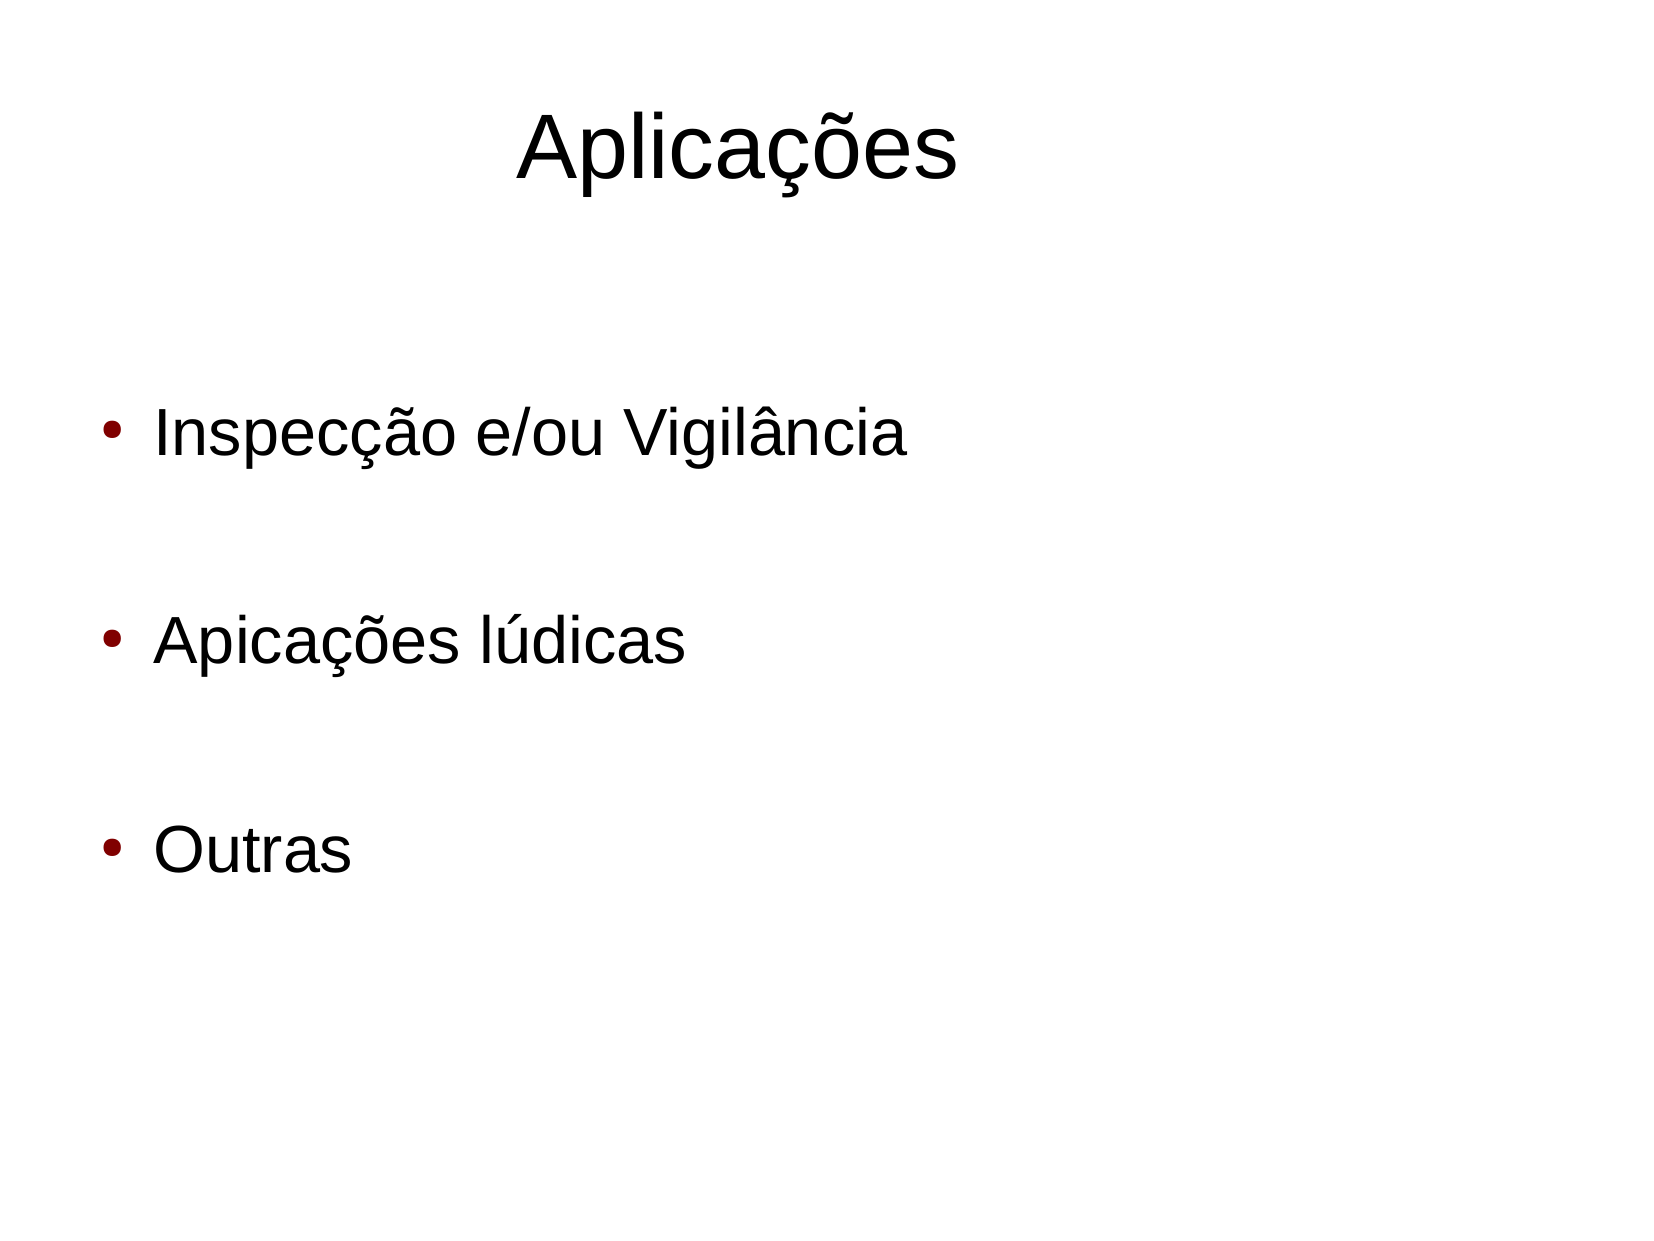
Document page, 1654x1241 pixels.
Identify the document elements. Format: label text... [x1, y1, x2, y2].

list Inspecção e/ou Vigilância Apicações lúdicas Outras [82, 290, 1418, 1109]
title Aplicações [59, 50, 1418, 244]
